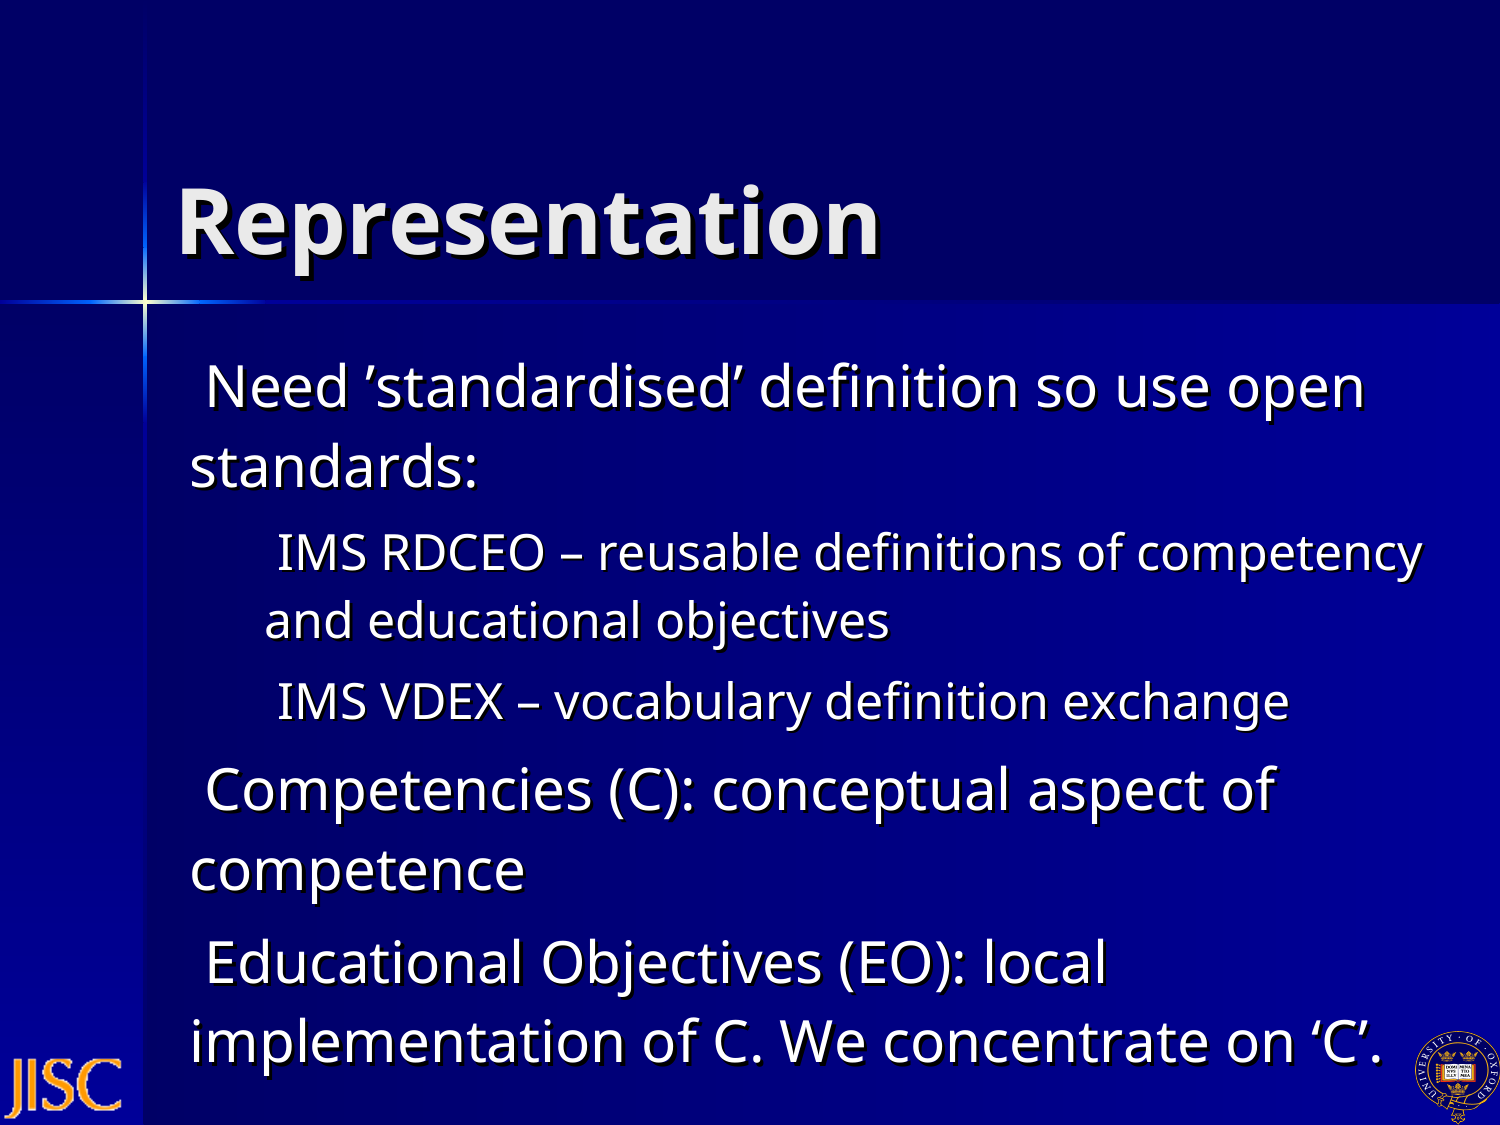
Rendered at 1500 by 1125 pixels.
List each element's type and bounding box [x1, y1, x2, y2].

picture [1415, 1031, 1500, 1125]
picture [0, 1056, 126, 1125]
